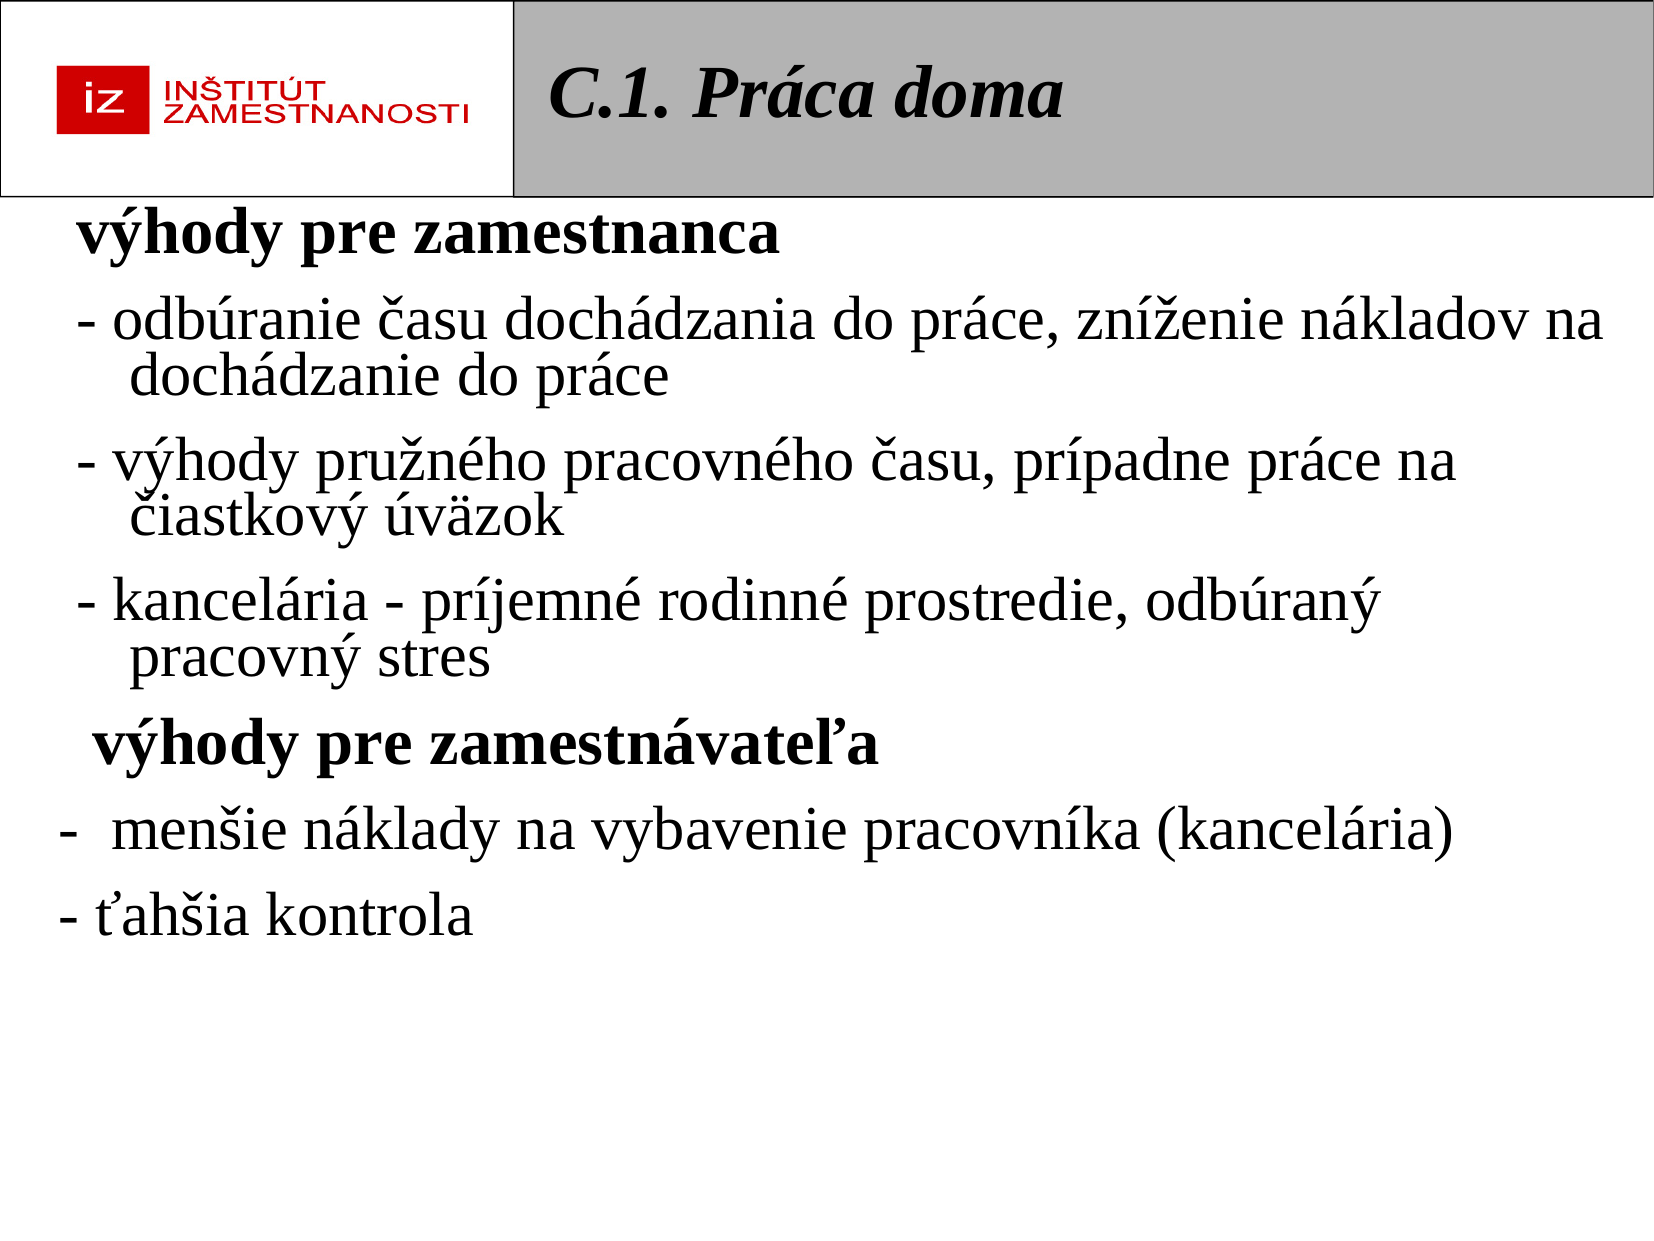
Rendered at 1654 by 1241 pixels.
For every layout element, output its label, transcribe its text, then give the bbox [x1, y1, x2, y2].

picture [5, 6, 513, 190]
text_box C.1. Práca doma [531, 64, 1095, 148]
list výhody pre zamestnanca - odbúranie času dochádzania do práce, zníženie nákladov na dochádzanie do práce - výhody pružného pracovného času, prípadne práce na čiastkový úväzok - kancelária - príjemné rodinné prostredie, odbúraný pracovný stres výhody pre zamestnávateľa - menšie náklady na vybavenie pracovníka (kancelária) - ťahšia kontrola [59, 206, 1625, 989]
text_box [0, 0, 1654, 197]
